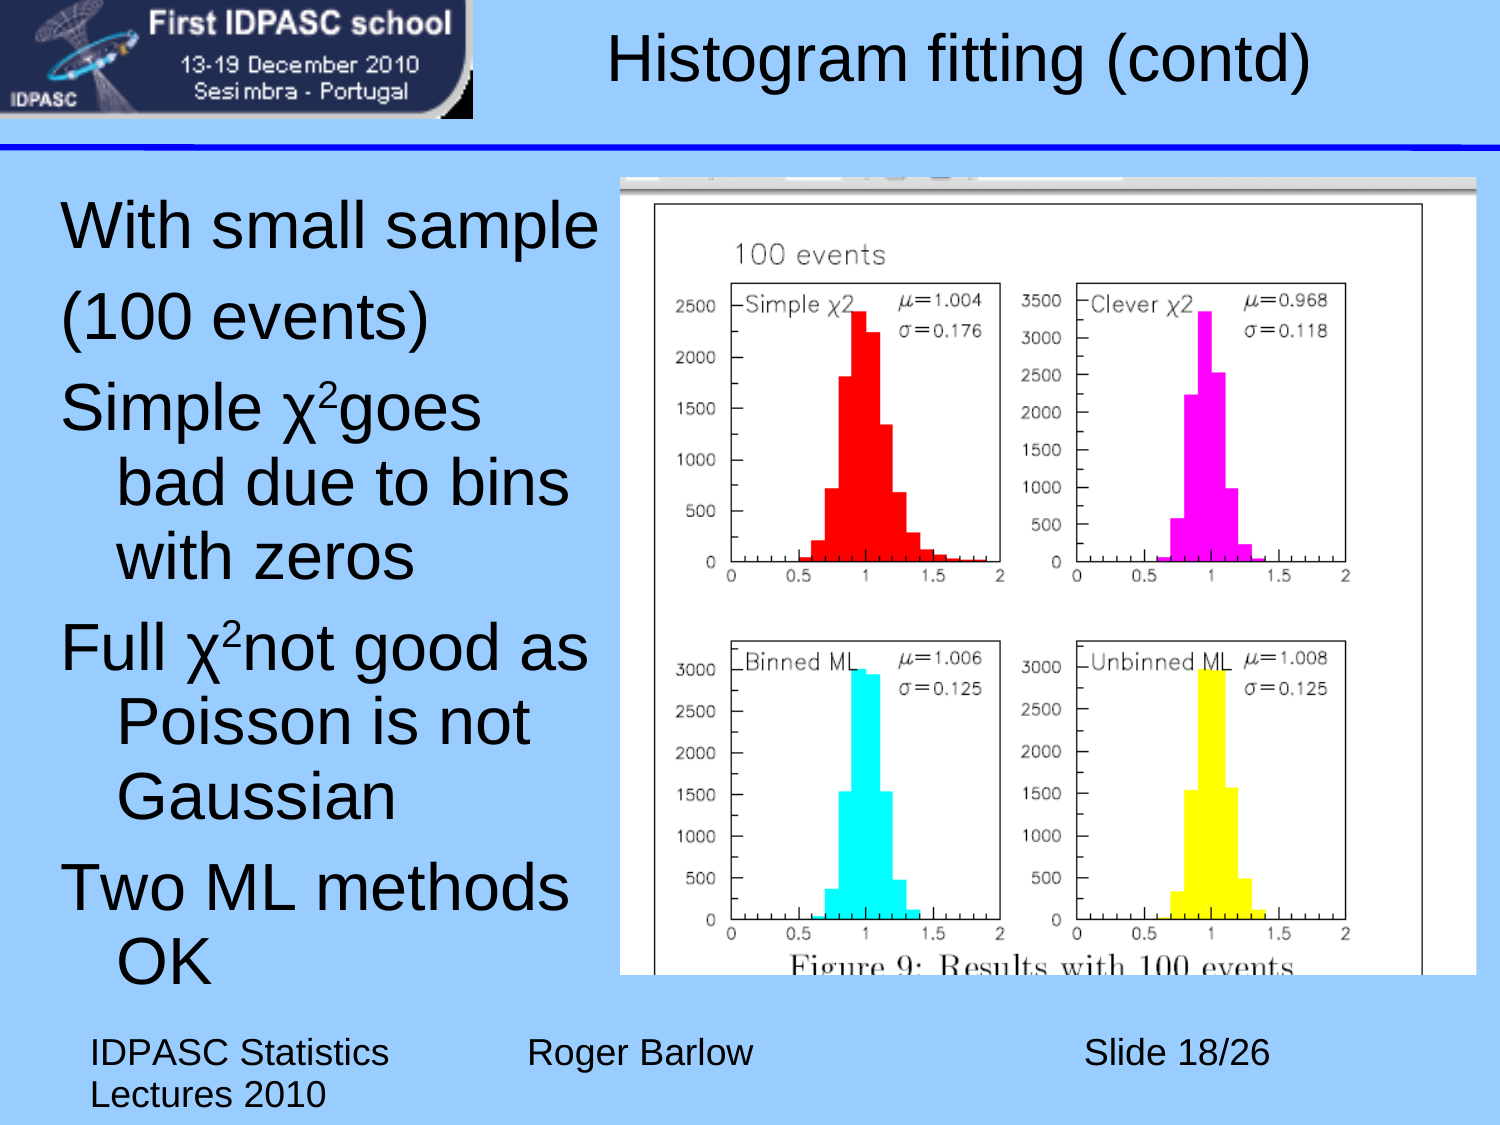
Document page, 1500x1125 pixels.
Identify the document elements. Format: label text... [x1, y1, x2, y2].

picture [620, 177, 1477, 975]
list With small sample (100 events) Simple χ2goes bad due to bins with zeros Full χ2not good as Poisson is not Gaussian Two ML methods OK [45, 177, 621, 1008]
title Histogram fitting (contd) [501, 7, 1418, 111]
picture [0, 0, 473, 119]
